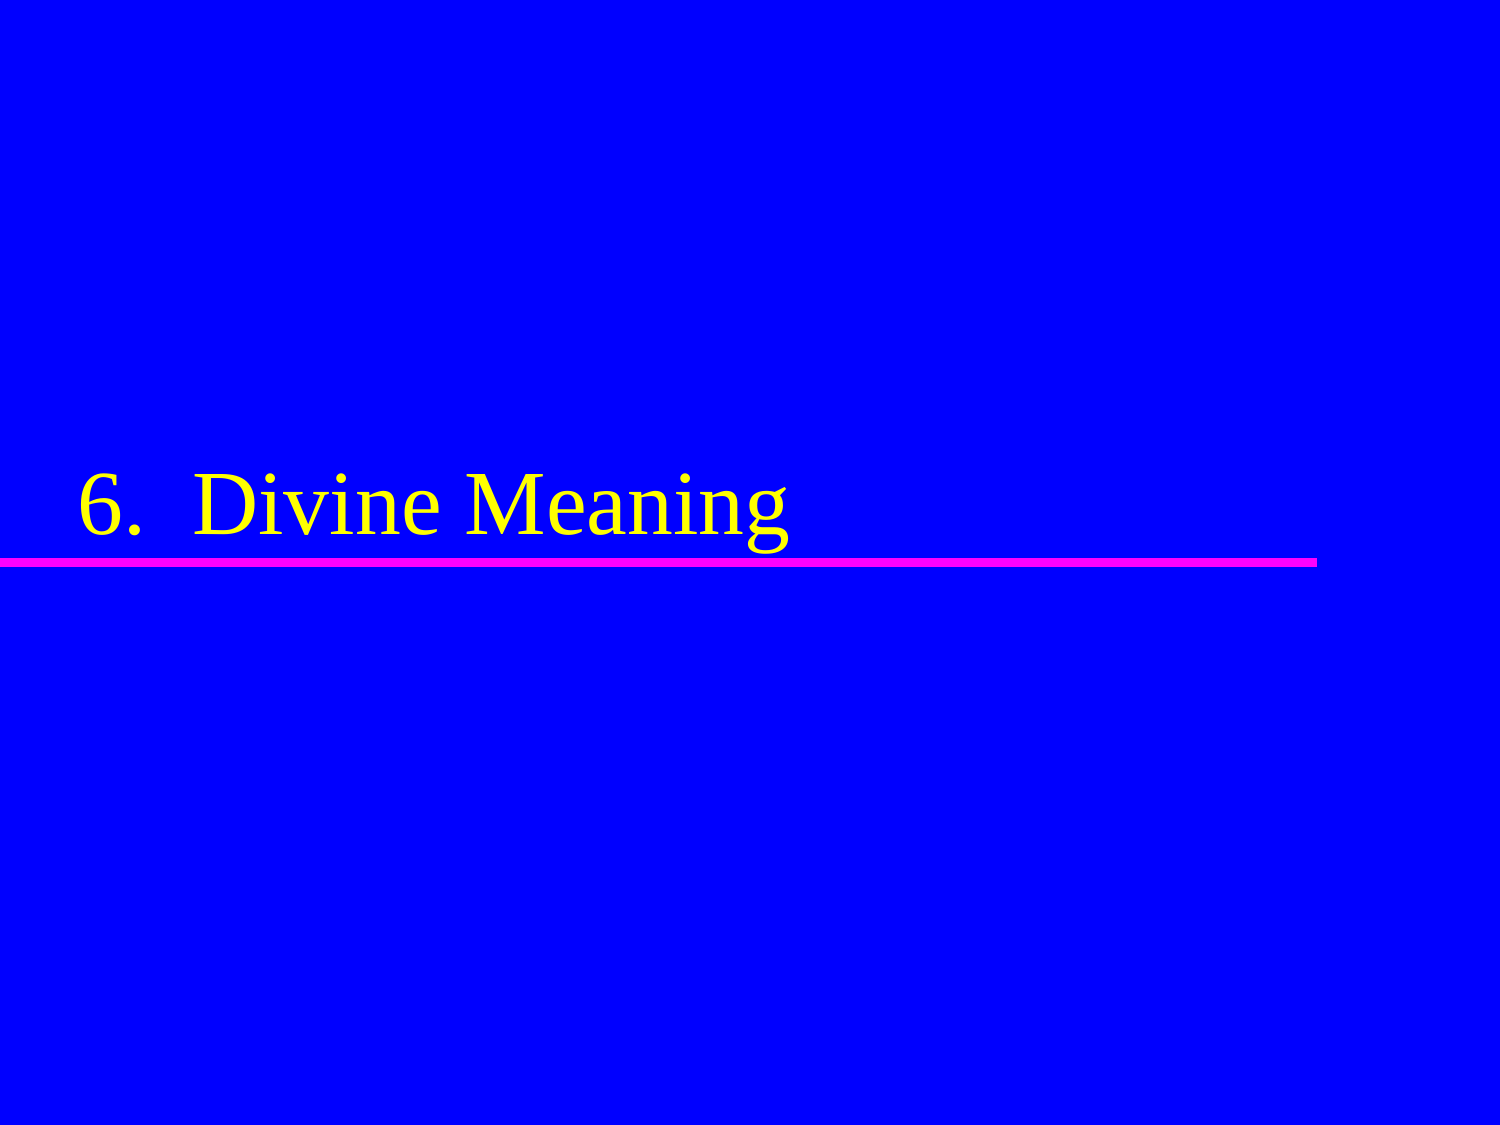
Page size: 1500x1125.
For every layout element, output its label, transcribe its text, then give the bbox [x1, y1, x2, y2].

title 6. Divine Meaning [62, 374, 1338, 563]
